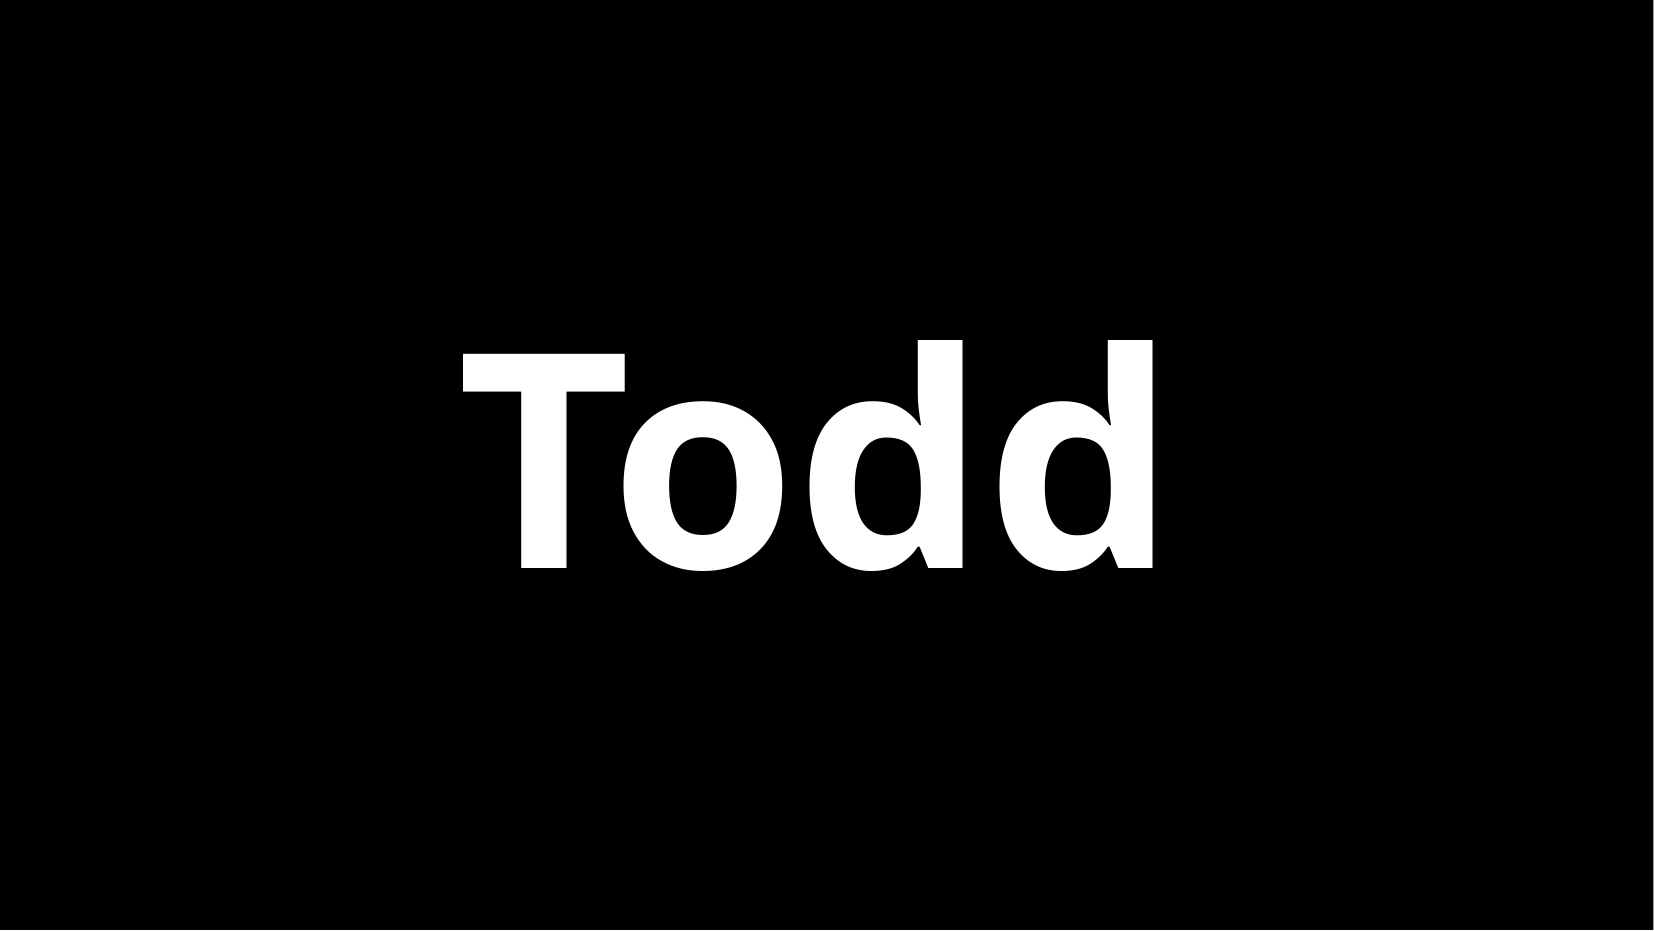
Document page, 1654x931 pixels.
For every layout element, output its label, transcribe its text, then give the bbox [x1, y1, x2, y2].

text_box Todd [442, 240, 1179, 650]
